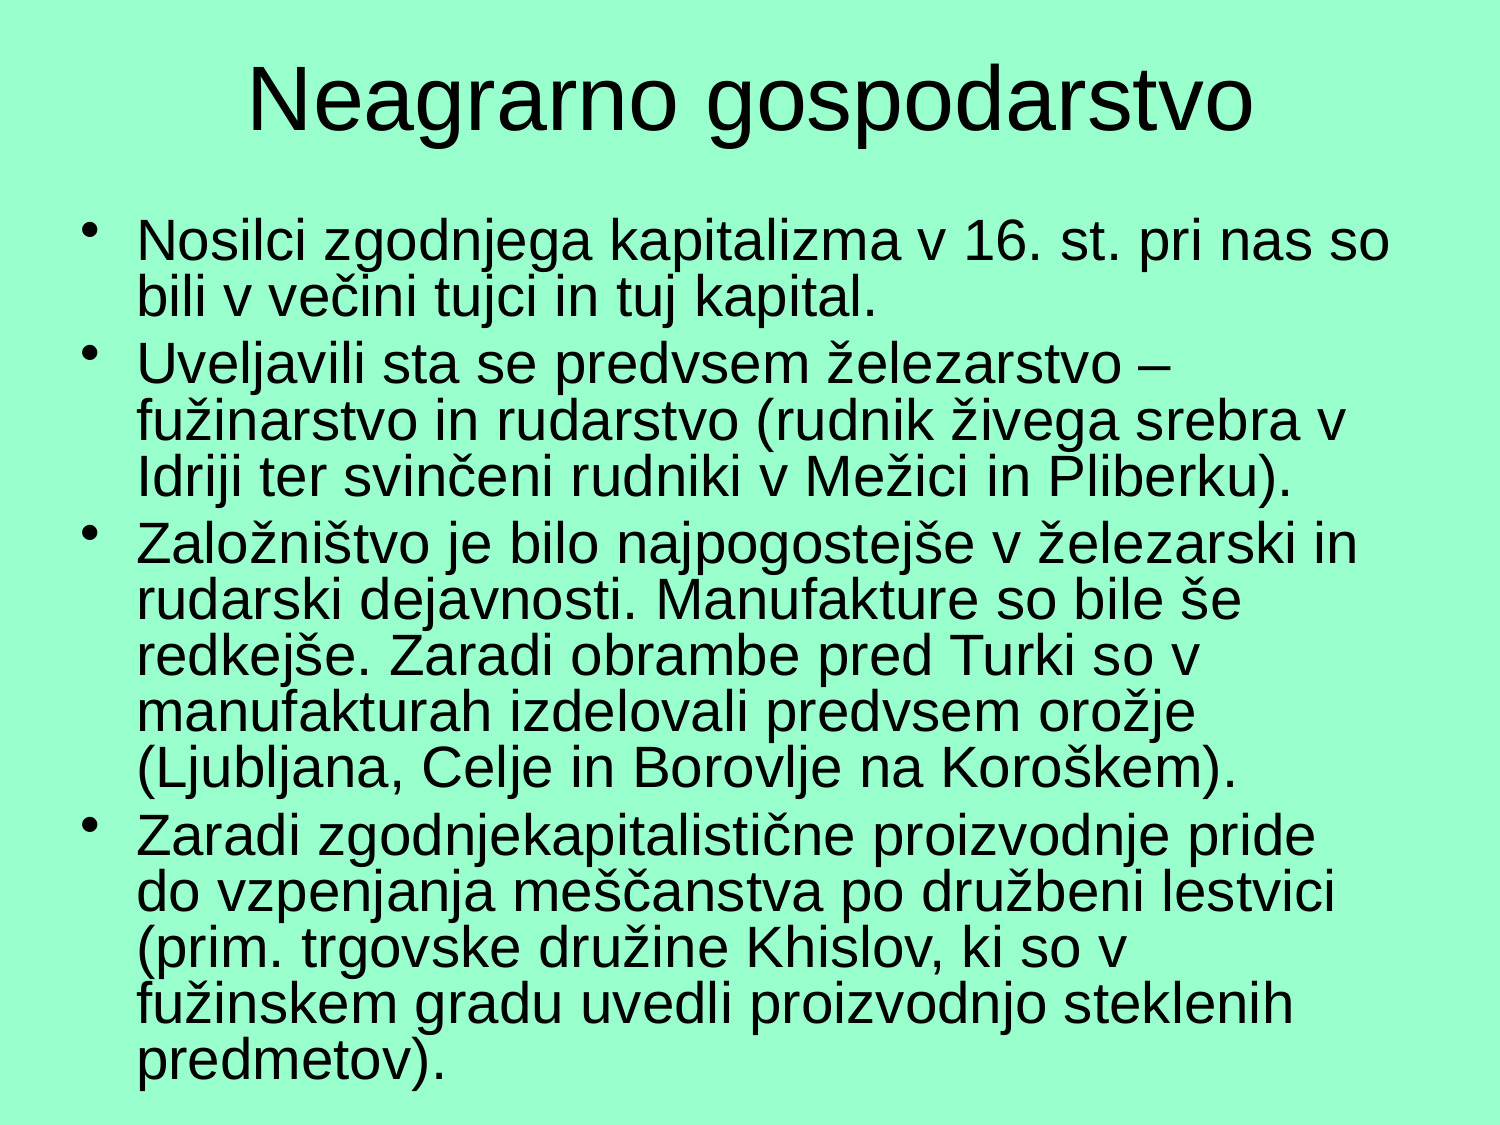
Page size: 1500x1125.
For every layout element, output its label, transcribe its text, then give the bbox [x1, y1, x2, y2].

title Neagrarno gospodarstvo [76, 0, 1427, 188]
list Nosilci zgodnjega kapitalizma v 16. st. pri nas so bili v večini tujci in tuj kapital. Uveljavili sta se predvsem železarstvo – fužinarstvo in rudarstvo (rudnik živega srebra v Idriji ter svinčeni rudniki v Mežici in Pliberku). Založništvo je bilo najpogostejše v železarski in rudarski dejavnosti. Manufakture so bile še redkejše. Zaradi obrambe pred Turki so v manufakturah izdelovali predvsem orožje (Ljubljana, Celje in Borovlje na Koroškem). Zaradi zgodnjekapitalistične proizvodnje pride do vzpenjanja meščanstva po družbeni lestvici (prim. trgovske družine Khislov, ki so v fužinskem gradu uvedli proizvodnjo steklenih predmetov). [64, 208, 1415, 951]
